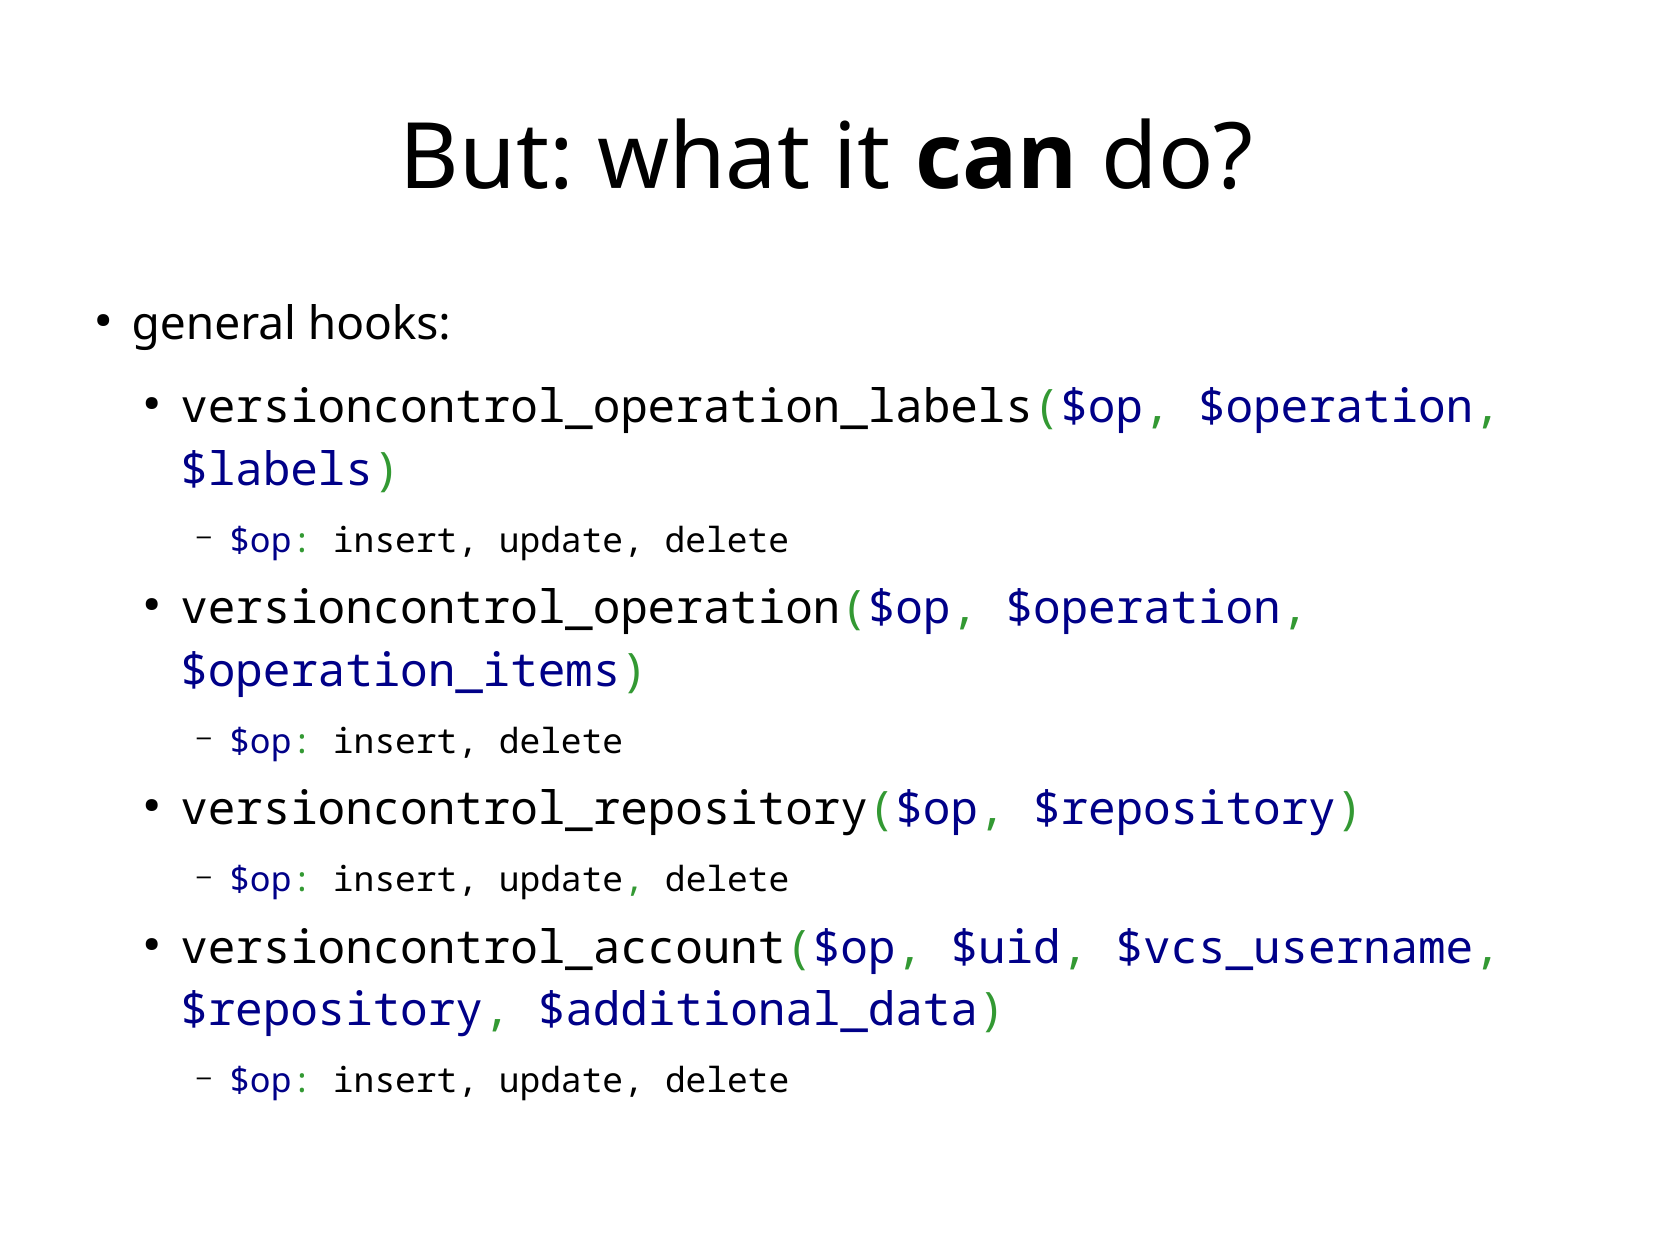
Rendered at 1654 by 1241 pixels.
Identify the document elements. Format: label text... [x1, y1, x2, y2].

title But: what it can do? [82, 56, 1571, 250]
list general hooks: versioncontrol_operation_labels($op, $operation, $labels) $op: insert, update, delete versioncontrol_operation($op, $operation, $operation_items) $op: insert, delete versioncontrol_repository($op, $repository) $op: insert, update, delete versioncontrol_account($op, $uid, $vcs_username, $repository, $additional_data) $op: insert, update, delete [82, 290, 1571, 1109]
